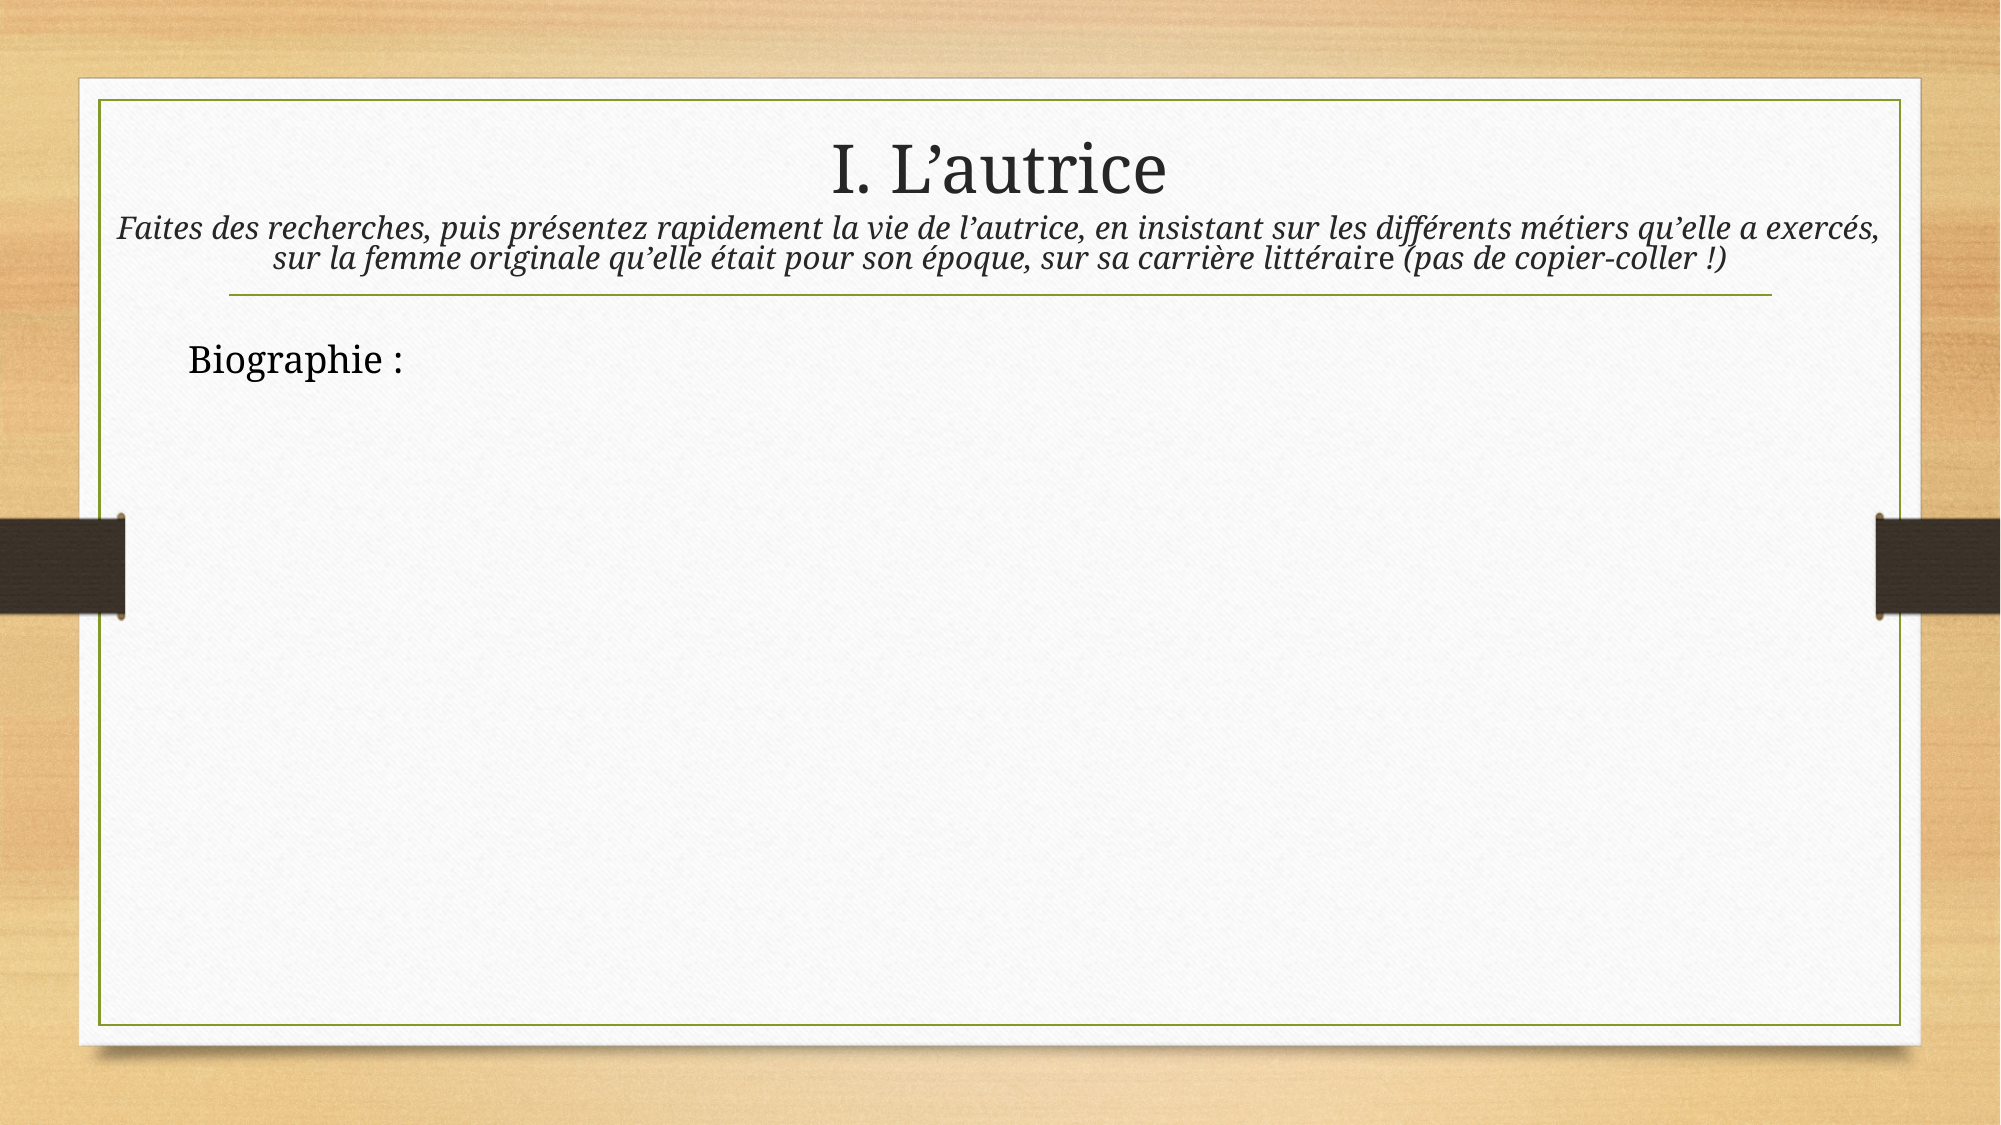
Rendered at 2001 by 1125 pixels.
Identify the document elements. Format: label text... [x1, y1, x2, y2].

text_box Biographie : [173, 328, 1788, 389]
list Faites des recherches, puis présentez rapidement la vie de l’autrice, en insistant sur les différents métiers qu’elle a exercés, sur la femme originale qu’elle était pour son époque, sur sa carrière littéraire (pas de copier-coller !) [100, 207, 1900, 287]
title I. L’autrice [212, 118, 1788, 207]
